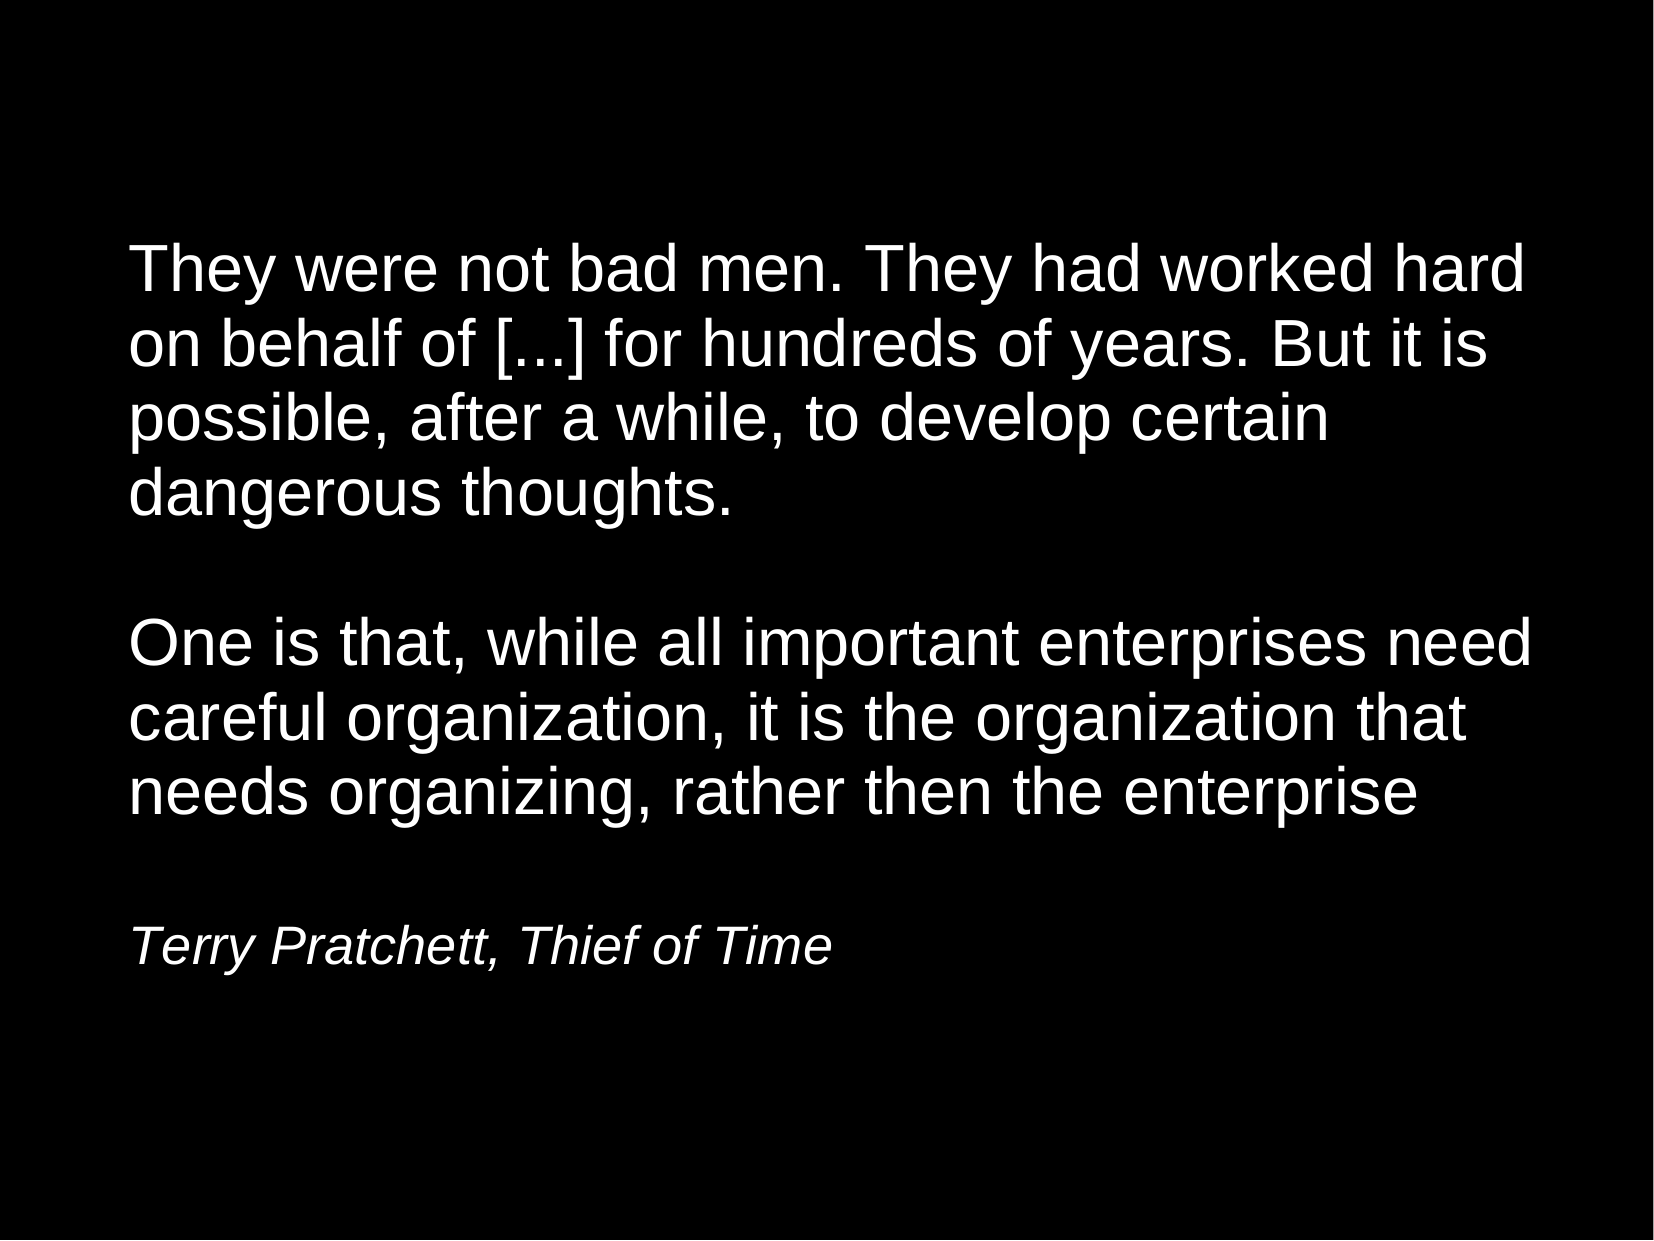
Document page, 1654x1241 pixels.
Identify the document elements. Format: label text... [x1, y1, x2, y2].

subtitle They were not bad men. They had worked hard on behalf of [...] for hundreds of years. But it is possible, after a while, to develop certain dangerous thoughts. One is that, while all important enterprises need careful organization, it is the organization that needs organizing, rather then the enterprise Terry Pratchett, Thief of Time [128, 153, 1541, 1057]
